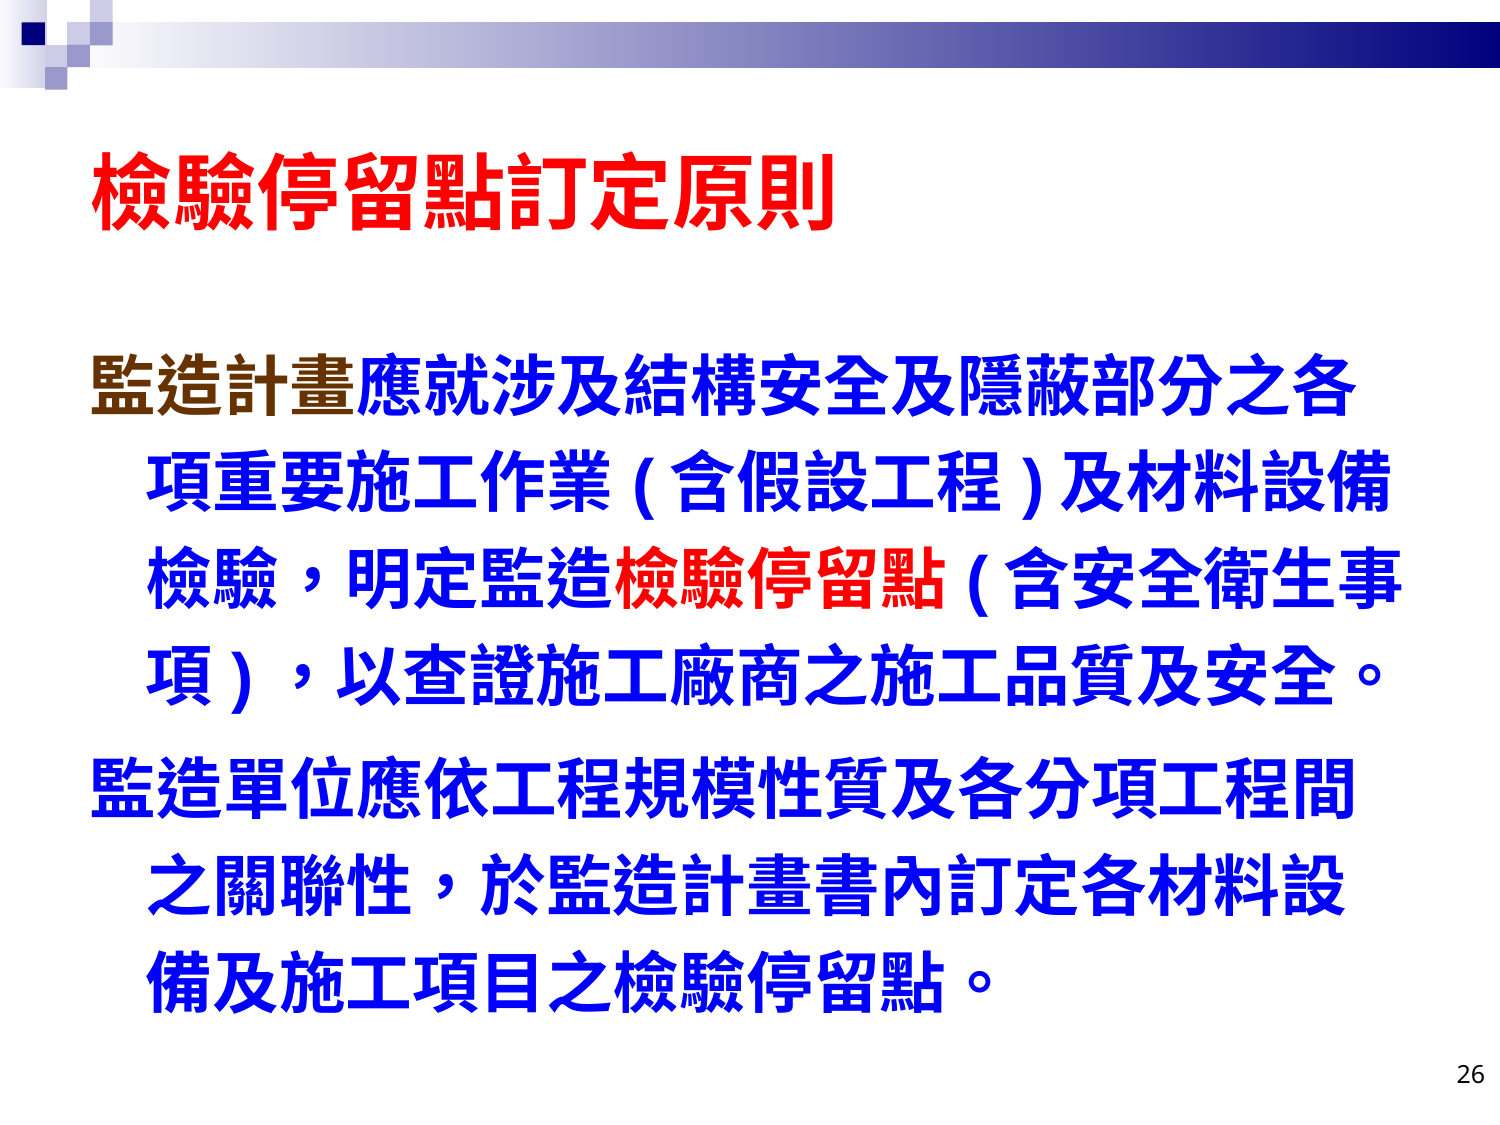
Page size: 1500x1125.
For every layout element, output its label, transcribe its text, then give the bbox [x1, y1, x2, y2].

list 監造計畫應就涉及結構安全及隱蔽部分之各項重要施工作業(含假設工程)及材料設備檢驗，明定監造檢驗停留點(含安全衛生事項)，以查證施工廠商之施工品質及安全。 監造單位應依工程規模性質及各分項工程間之關聯性，於監造計畫書內訂定各材料設備及施工項目之檢驗停留點。 [74, 324, 1426, 997]
title 檢驗停留點訂定原則 [74, 75, 1426, 300]
text_box <number> [1149, 1025, 1500, 1101]
